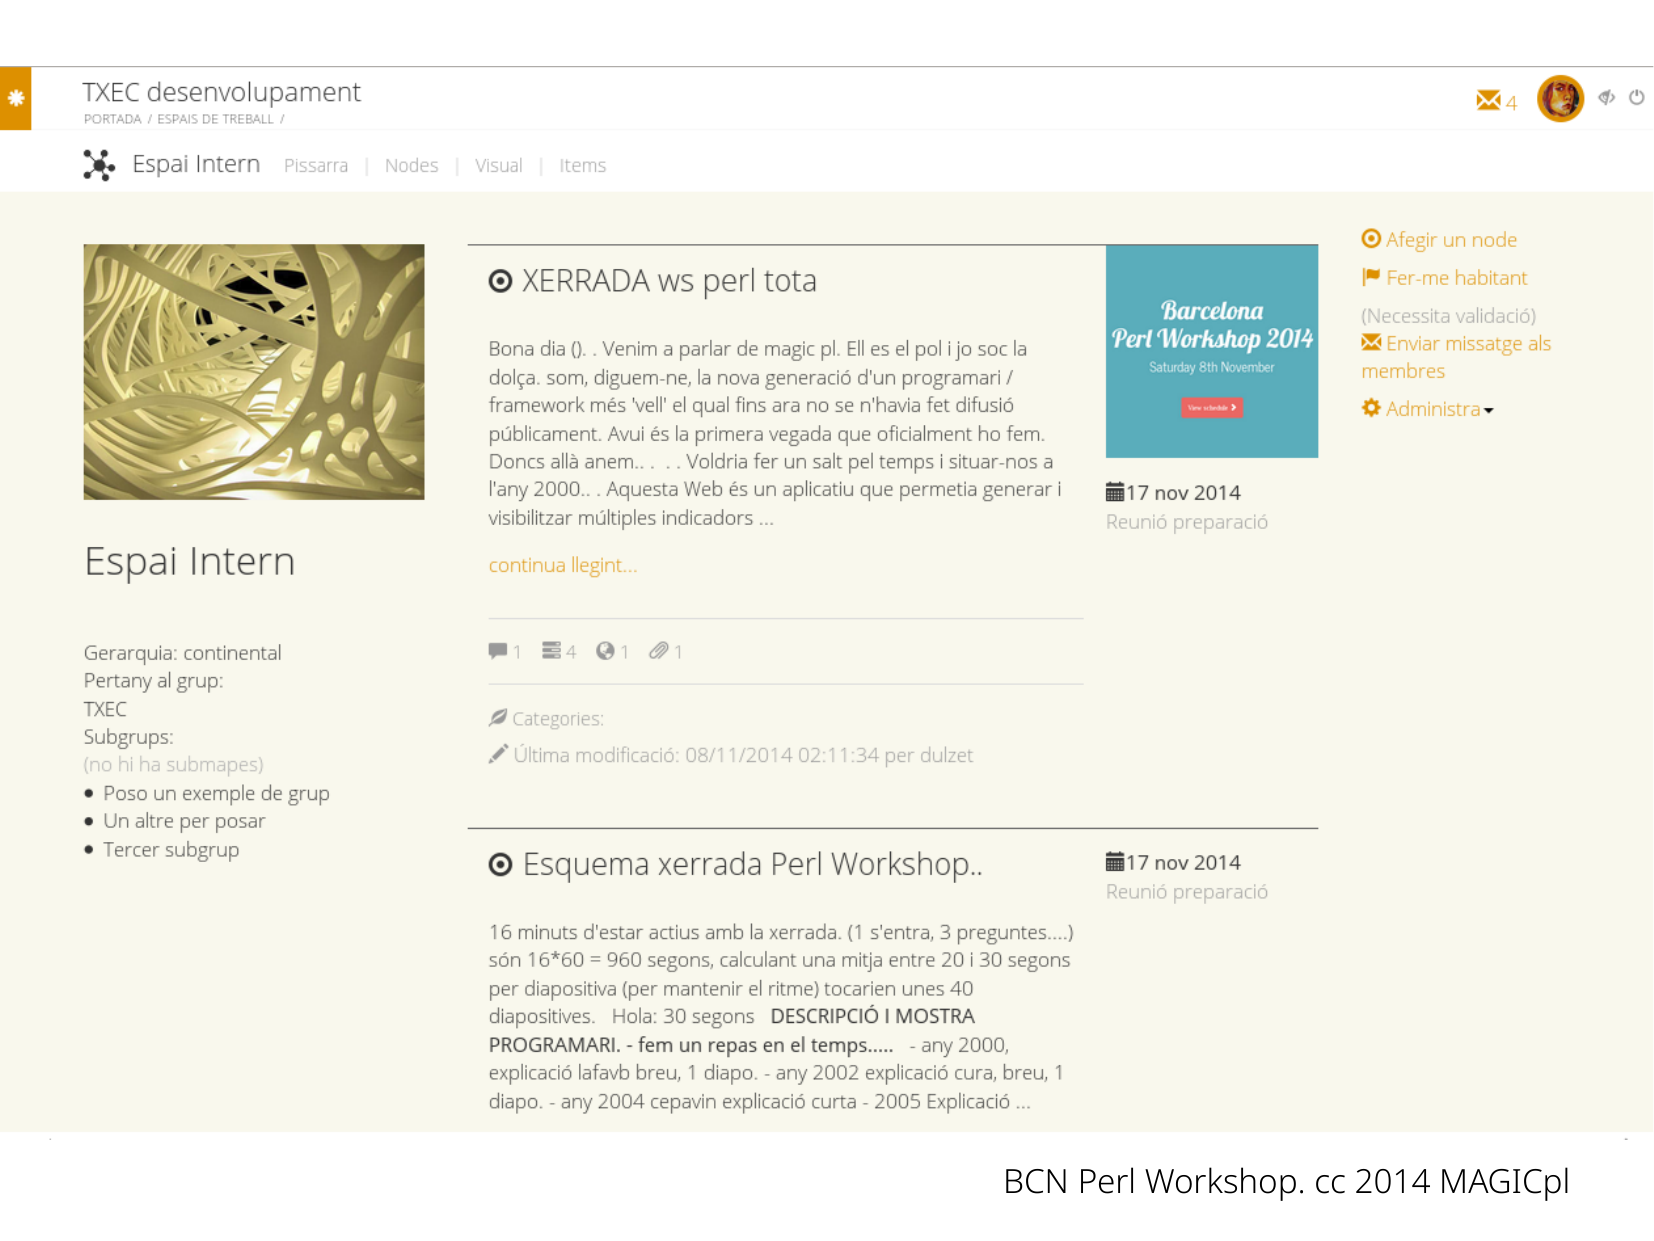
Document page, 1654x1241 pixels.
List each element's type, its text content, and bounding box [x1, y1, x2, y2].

picture [0, 66, 1654, 1140]
title BCN Perl Workshop. cc 2014 MAGICpl [82, 1140, 1571, 1223]
